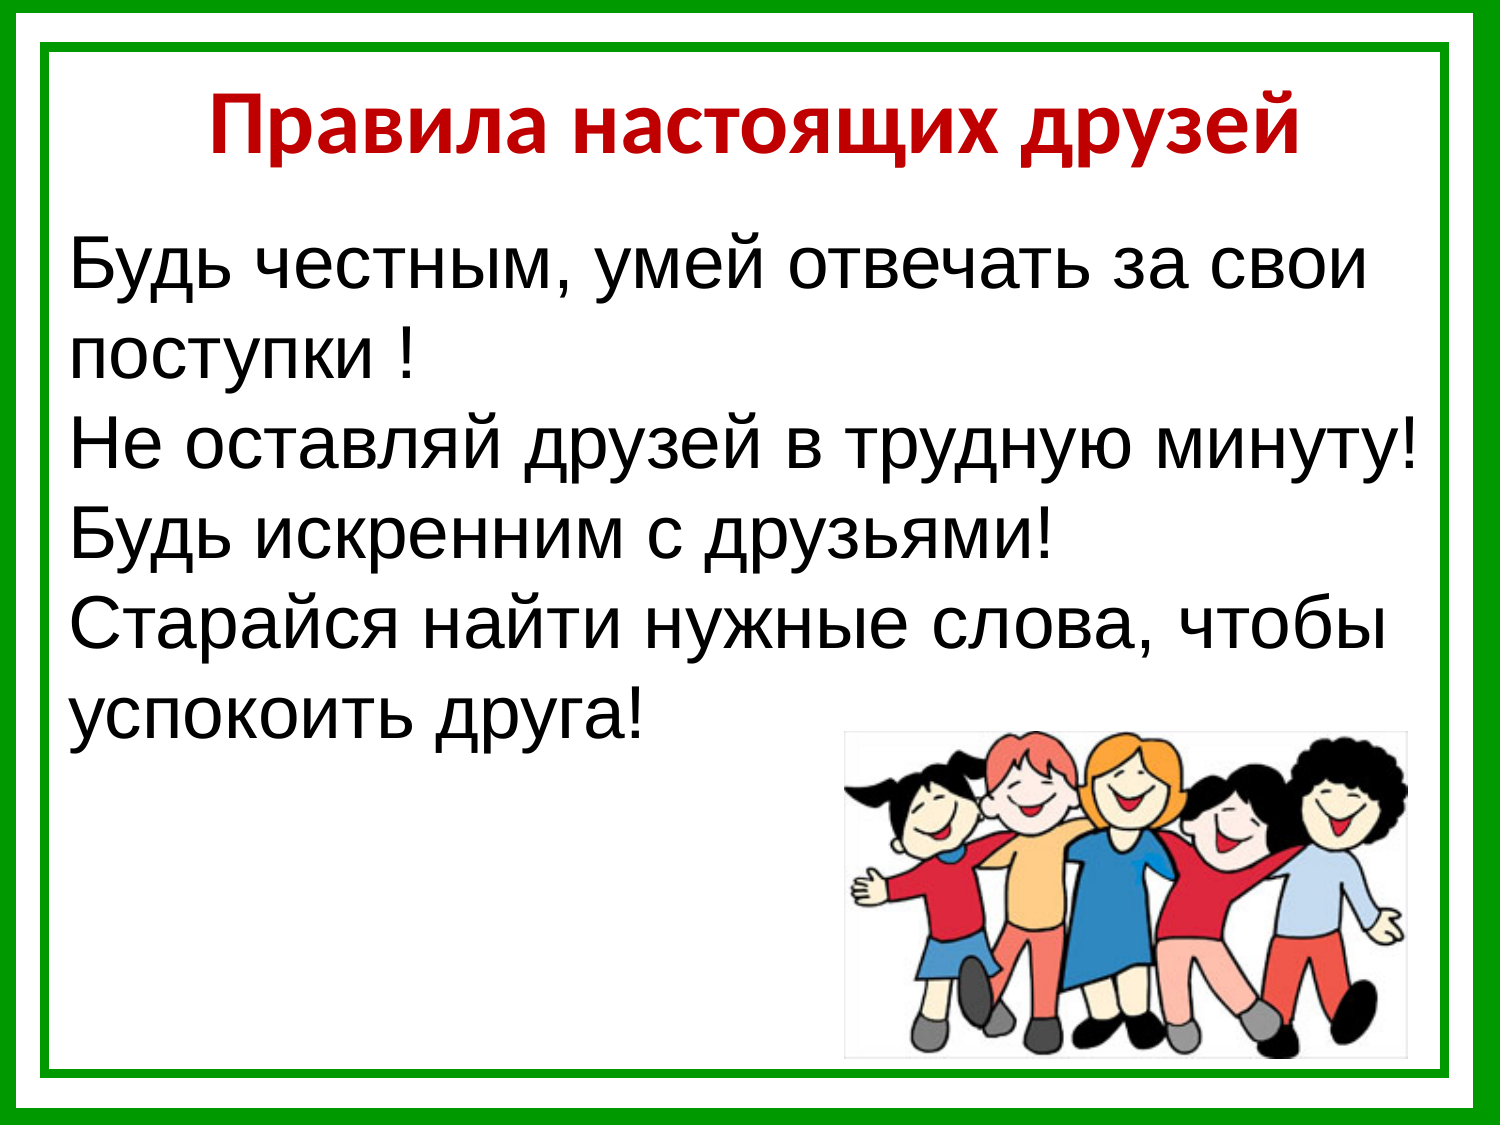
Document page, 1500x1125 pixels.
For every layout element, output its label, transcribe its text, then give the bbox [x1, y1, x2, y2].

text_box Правила настоящих друзей [159, 55, 1352, 173]
picture [844, 732, 1408, 1059]
text_box Будь честным, умей отвечать за свои поступки ! Не оставляй друзей в трудную минуту! Будь искренним с друзьями! Старайся найти нужные слова, чтобы успокоить друга! [53, 206, 1447, 852]
